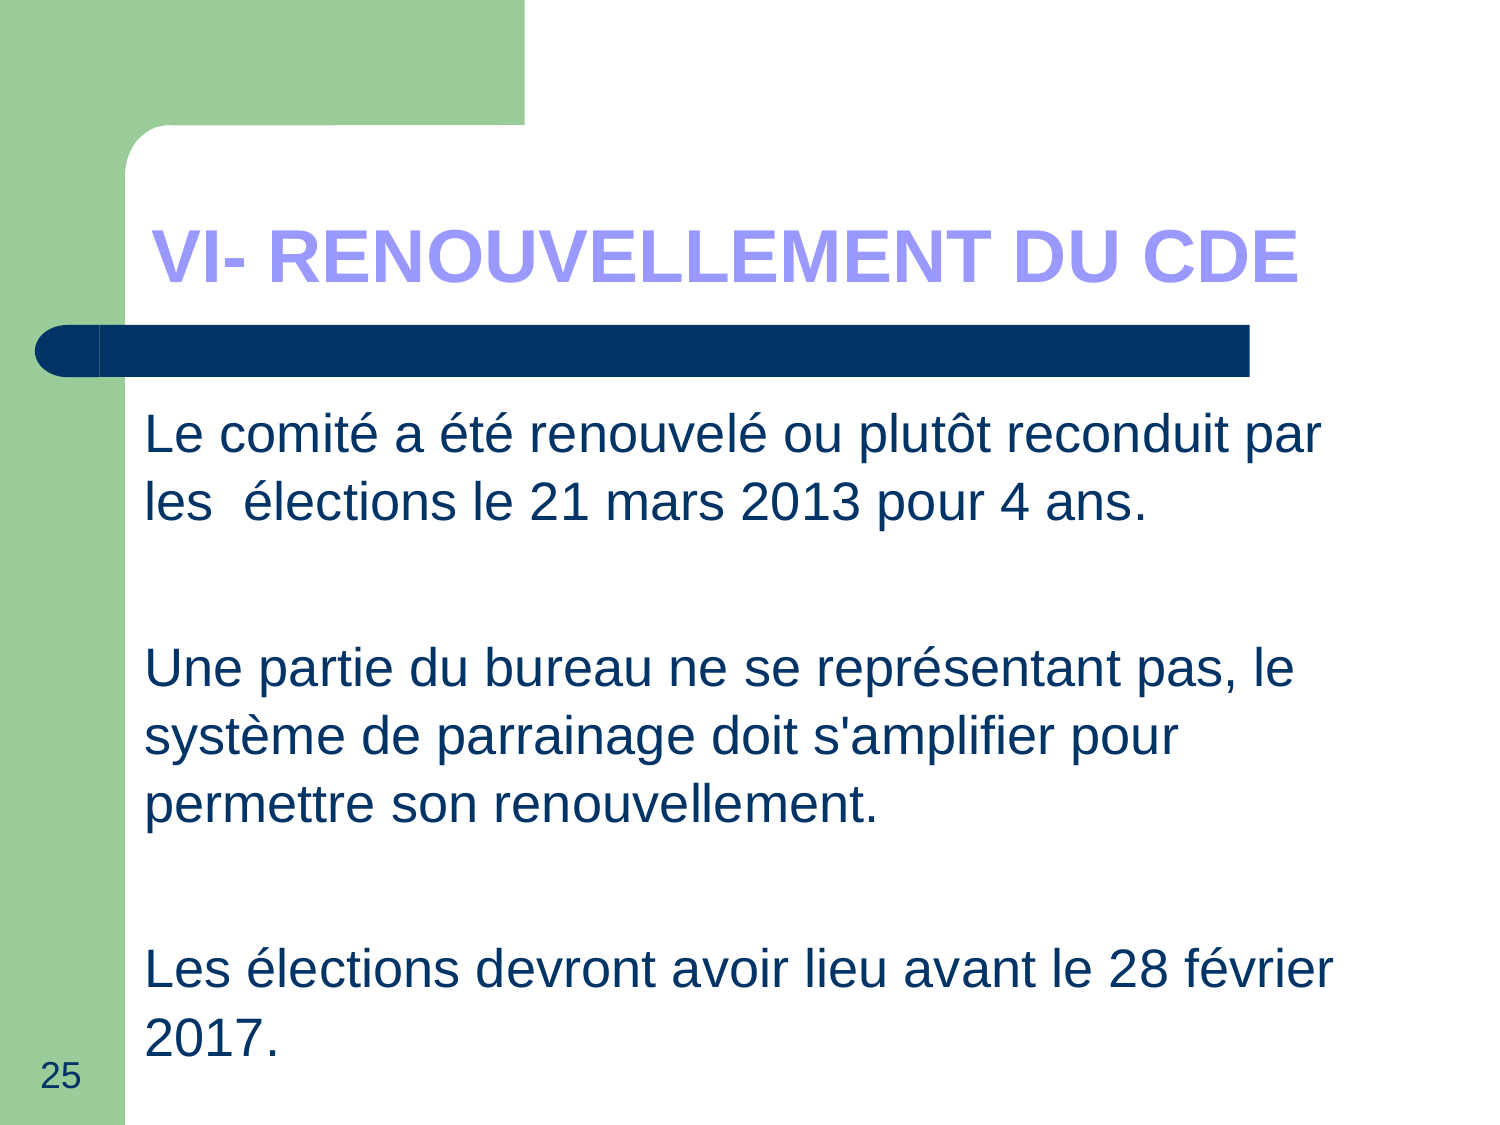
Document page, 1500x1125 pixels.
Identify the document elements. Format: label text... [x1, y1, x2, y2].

list Le comité a été renouvelé ou plutôt reconduit par les élections le 21 mars 2013 pour 4 ans. Une partie du bureau ne se représentant pas, le système de parrainage doit s'amplifier pour permettre son renouvellement. Les élections devront avoir lieu avant le 28 février 2017. [129, 387, 1390, 1125]
title VI- RENOUVELLEMENT DU CDE [136, 122, 1412, 300]
